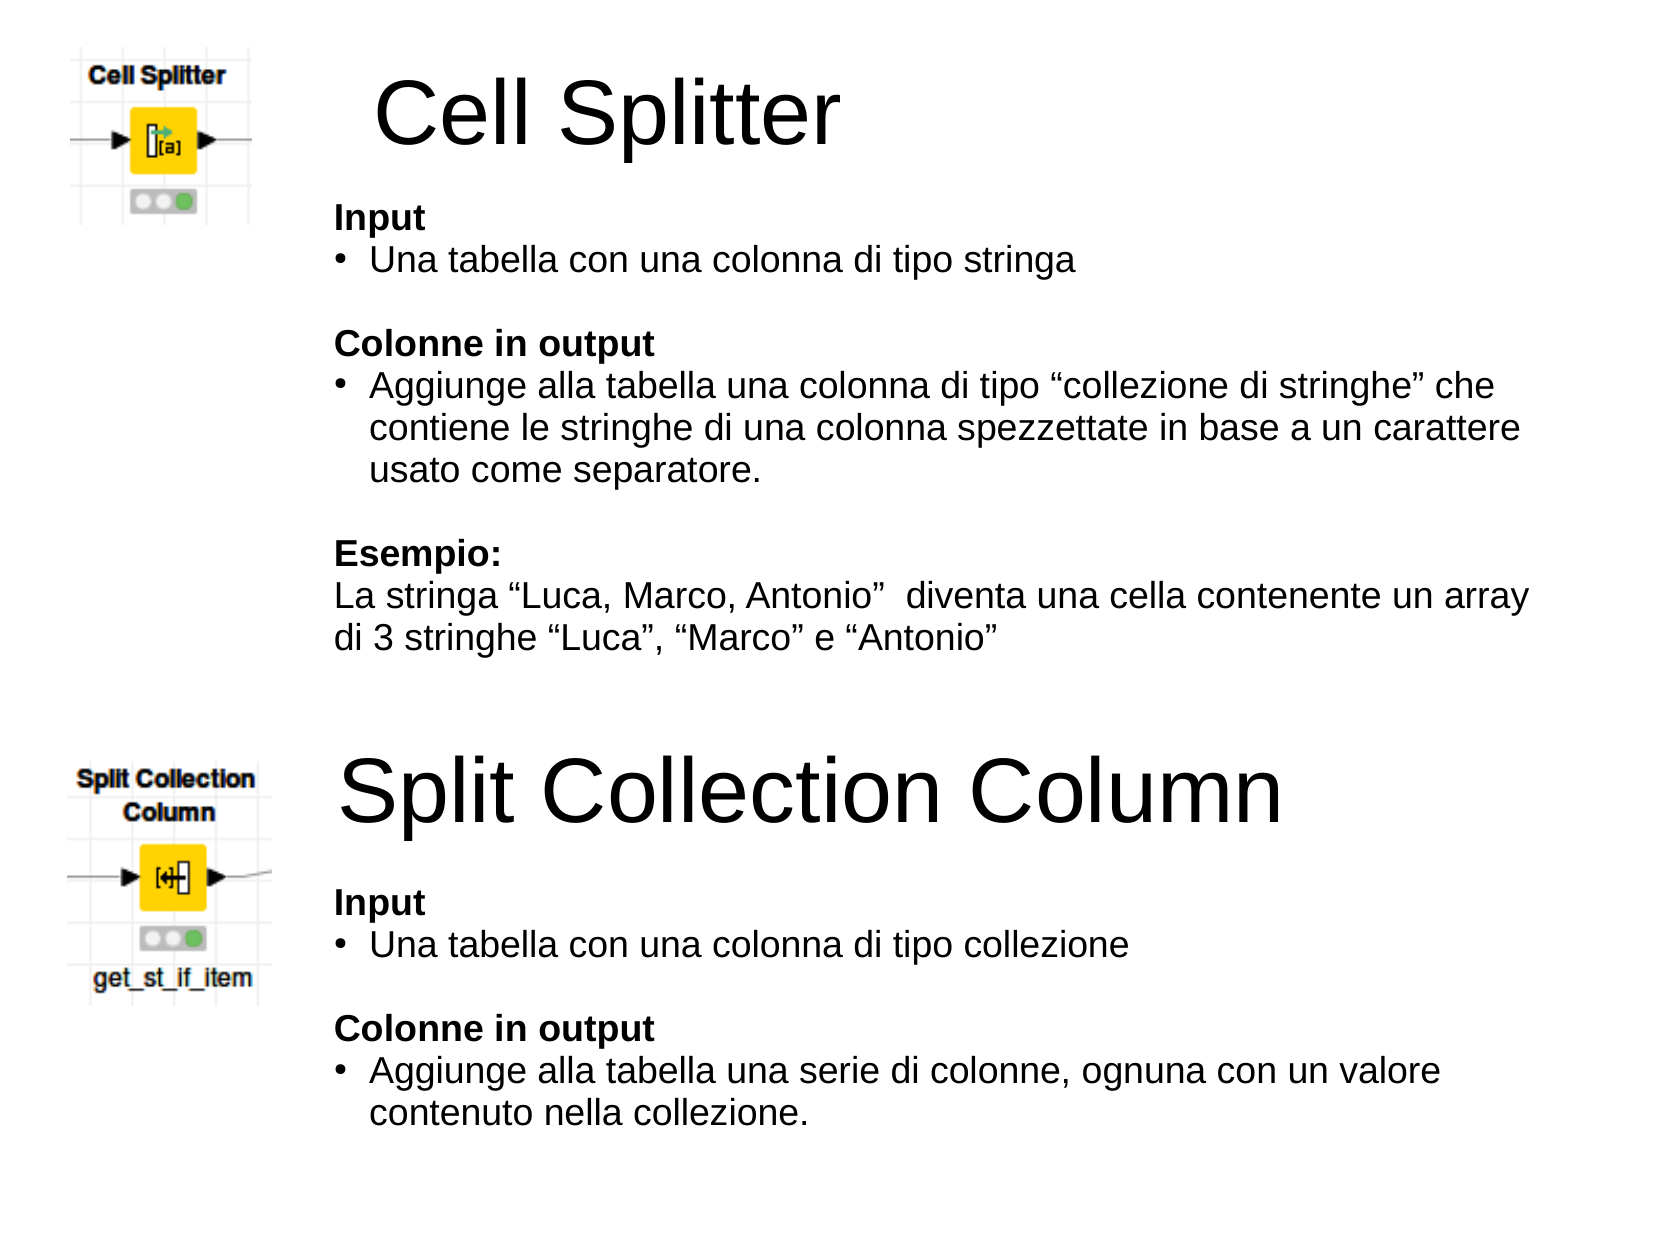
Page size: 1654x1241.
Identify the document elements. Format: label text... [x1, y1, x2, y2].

title Split Collection Column [67, 726, 1556, 855]
text_box Input Una tabella con una colonna di tipo stringa Colonne in output Aggiunge alla tabella una colonna di tipo “collezione di stringhe” che contiene le stringhe di una colonna spezzettate in base a un carattere usato come separatore. Esempio: La stringa “Luca, Marco, Antonio” diventa una cella contenente un array di 3 stringhe “Luca”, “Marco” e “Antonio” [318, 188, 1560, 708]
text_box Input Una tabella con una colonna di tipo collezione Colonne in output Aggiunge alla tabella una serie di colonne, ognuna con un valore contenuto nella collezione. [318, 874, 1560, 1141]
picture [70, 47, 252, 225]
picture [67, 761, 272, 1006]
title Cell Splitter [271, 49, 945, 178]
